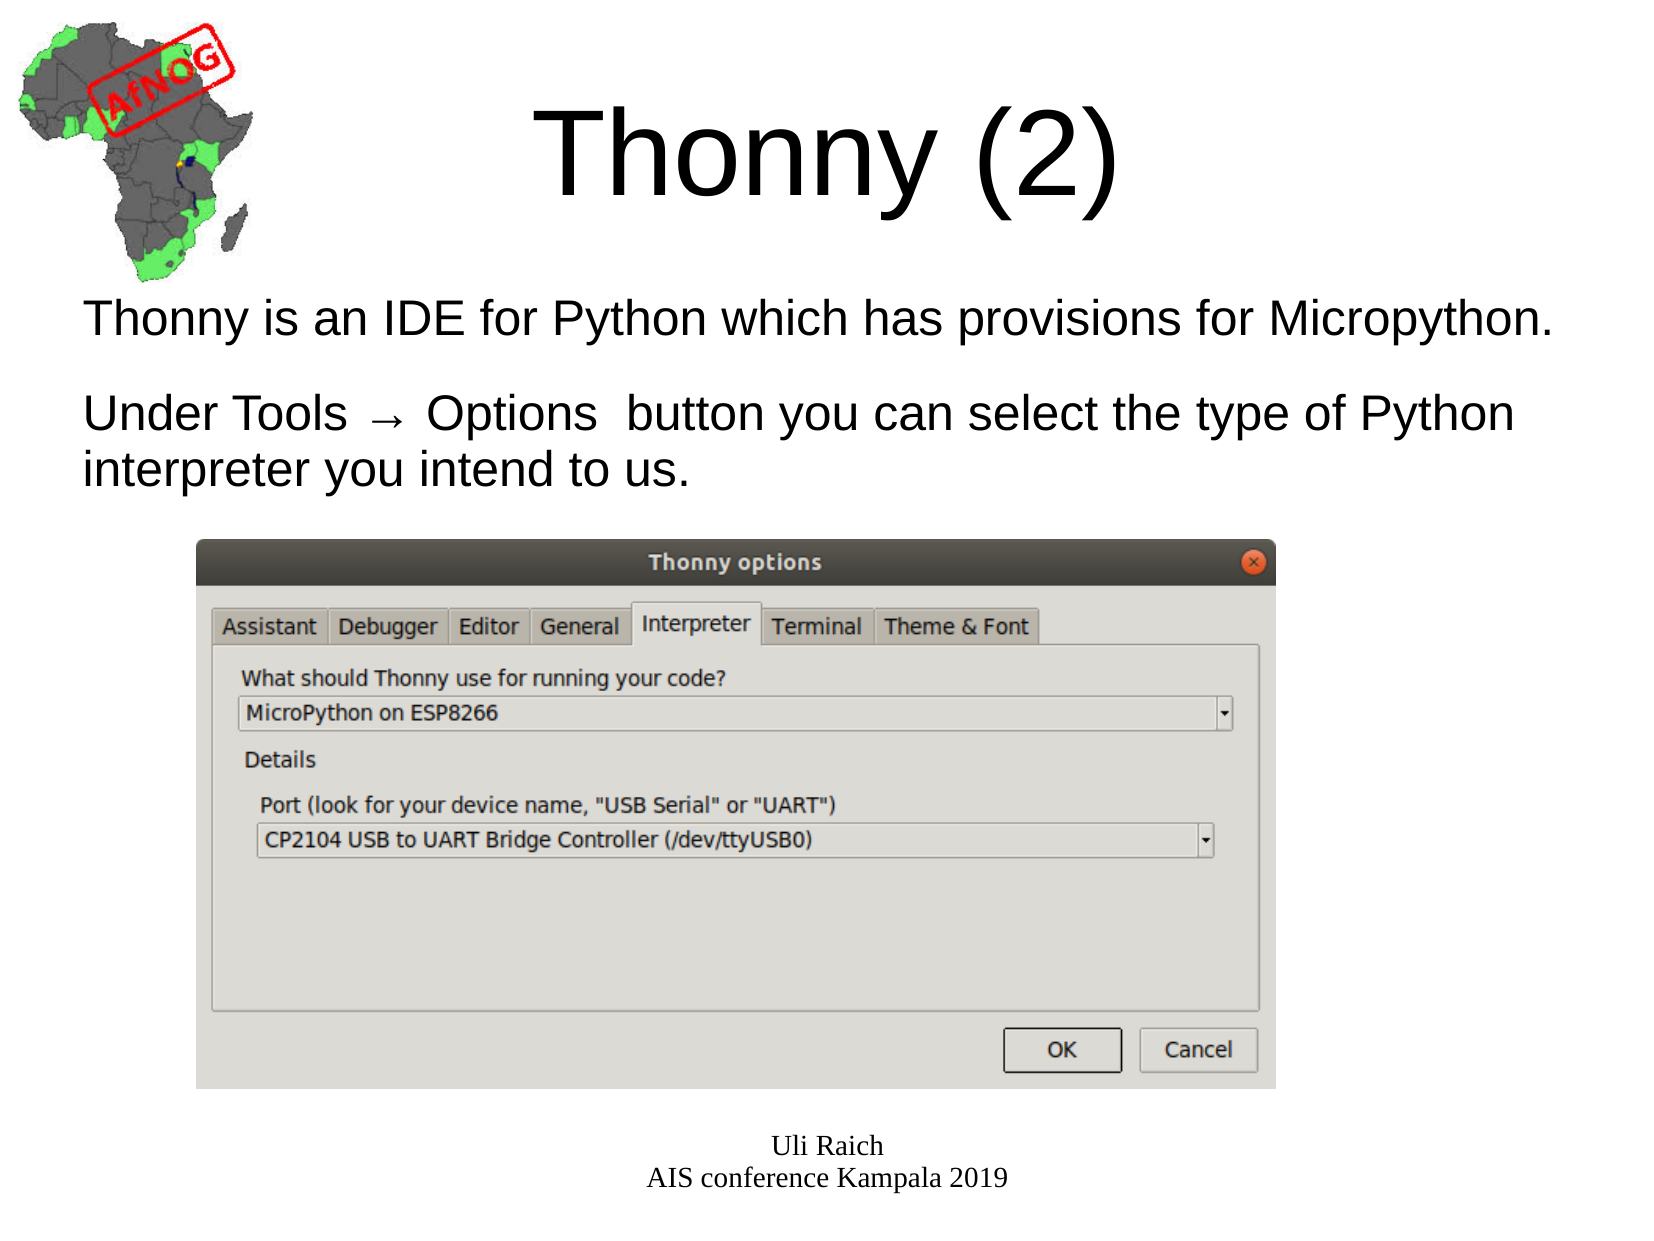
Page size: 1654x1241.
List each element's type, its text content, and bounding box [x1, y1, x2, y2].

picture [196, 539, 1276, 1089]
picture [9, 0, 259, 291]
title Thonny (2) [82, 49, 1571, 257]
list Thonny is an IDE for Python which has provisions for Micropython. Under Tools → Options button you can select the type of Python interpreter you intend to us. [82, 290, 1571, 1010]
